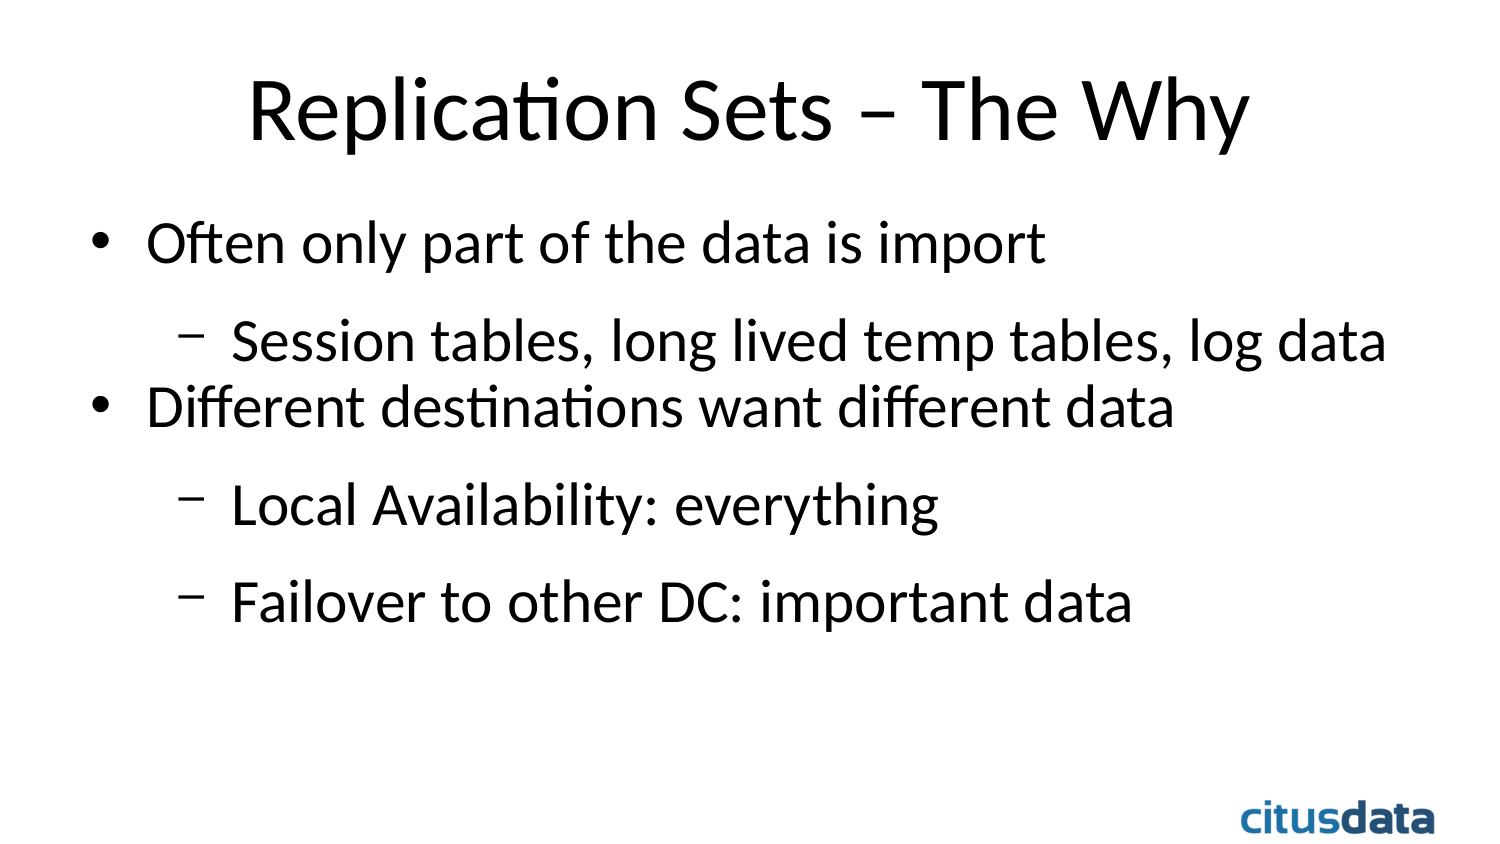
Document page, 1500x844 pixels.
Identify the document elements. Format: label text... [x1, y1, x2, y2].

picture [1237, 795, 1439, 837]
title [75, 33, 1426, 175]
list Often only part of the data is import Session tables, long lived temp tables, log data Different destinations want different data Local Availability: everything Failover to other DC: important data [75, 202, 1425, 760]
